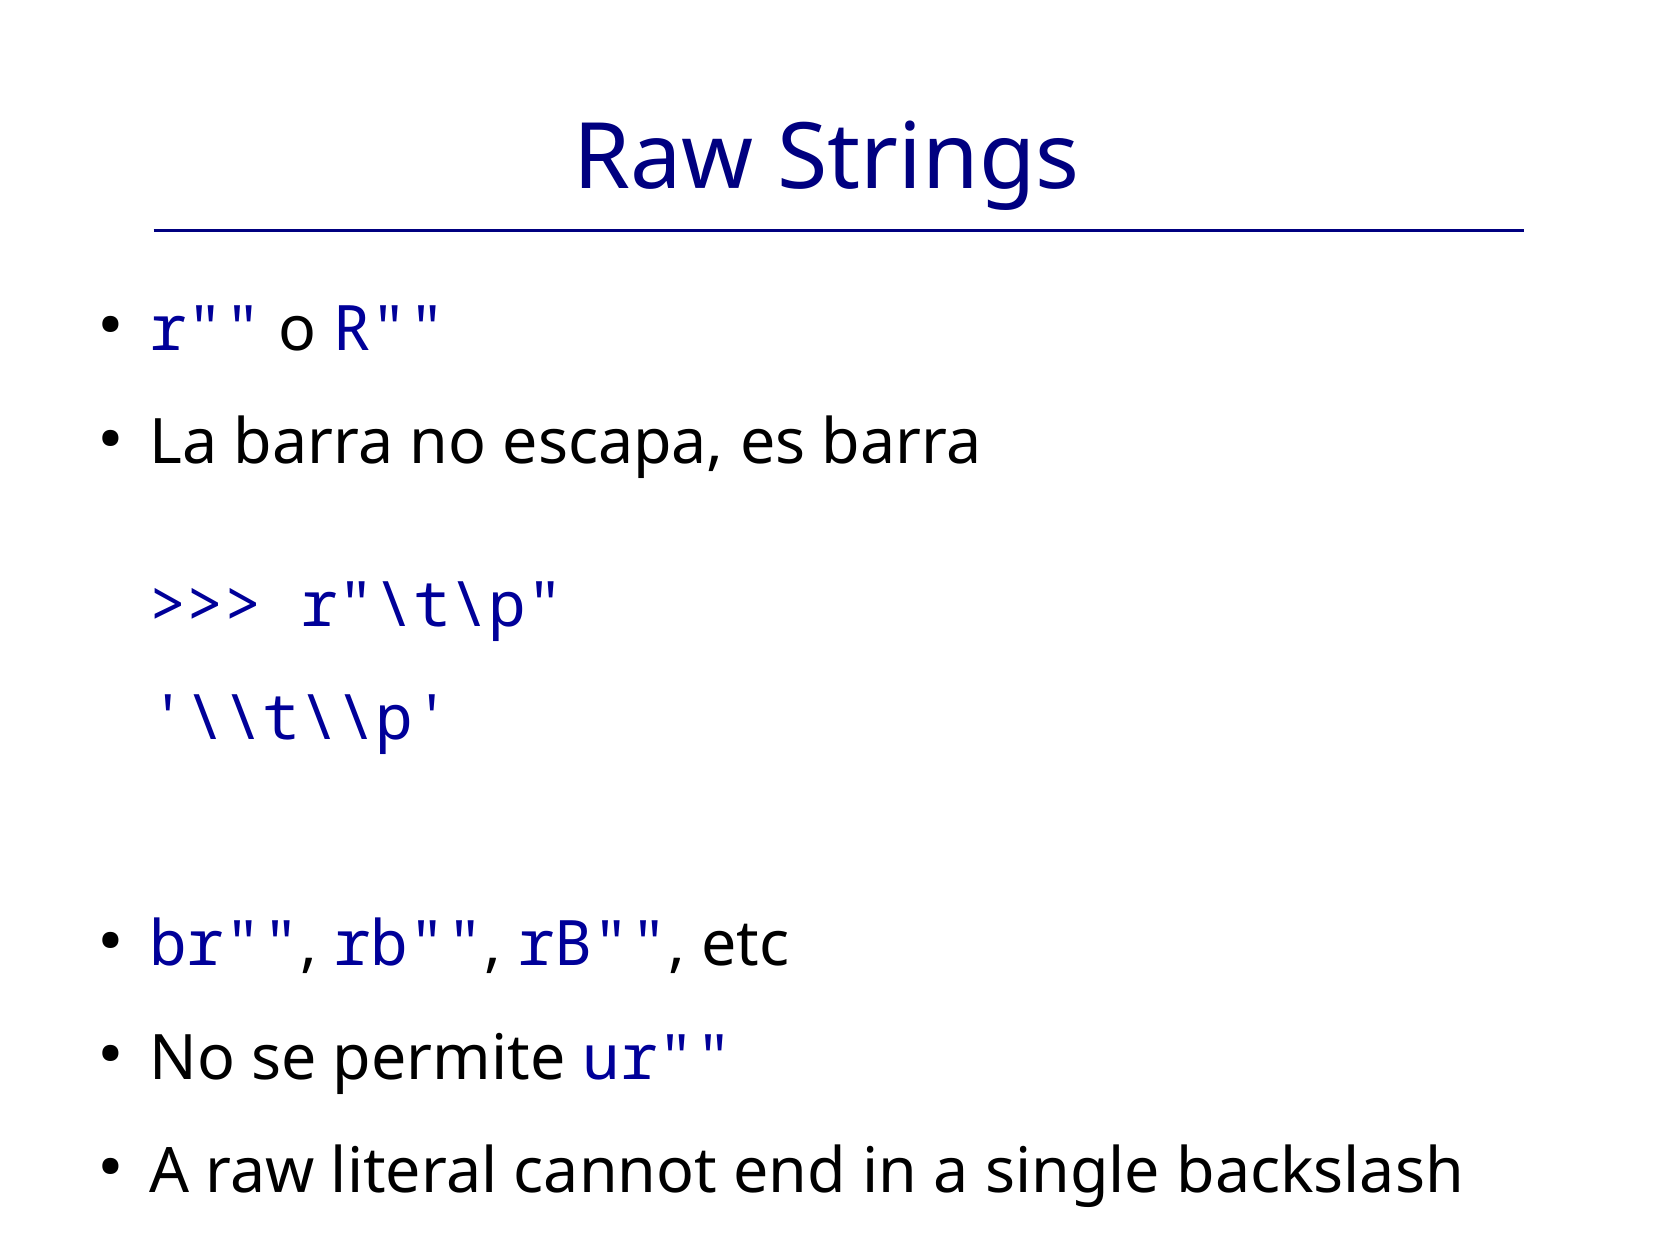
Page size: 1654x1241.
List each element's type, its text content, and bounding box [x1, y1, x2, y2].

title Raw Strings [82, 49, 1571, 257]
list r"" o R"" La barra no escapa, es barra >>> r"\t\p" '\\t\\p' br"", rb"", rB"", etc No se permite ur"" A raw literal cannot end in a single backslash [82, 283, 1571, 1217]
